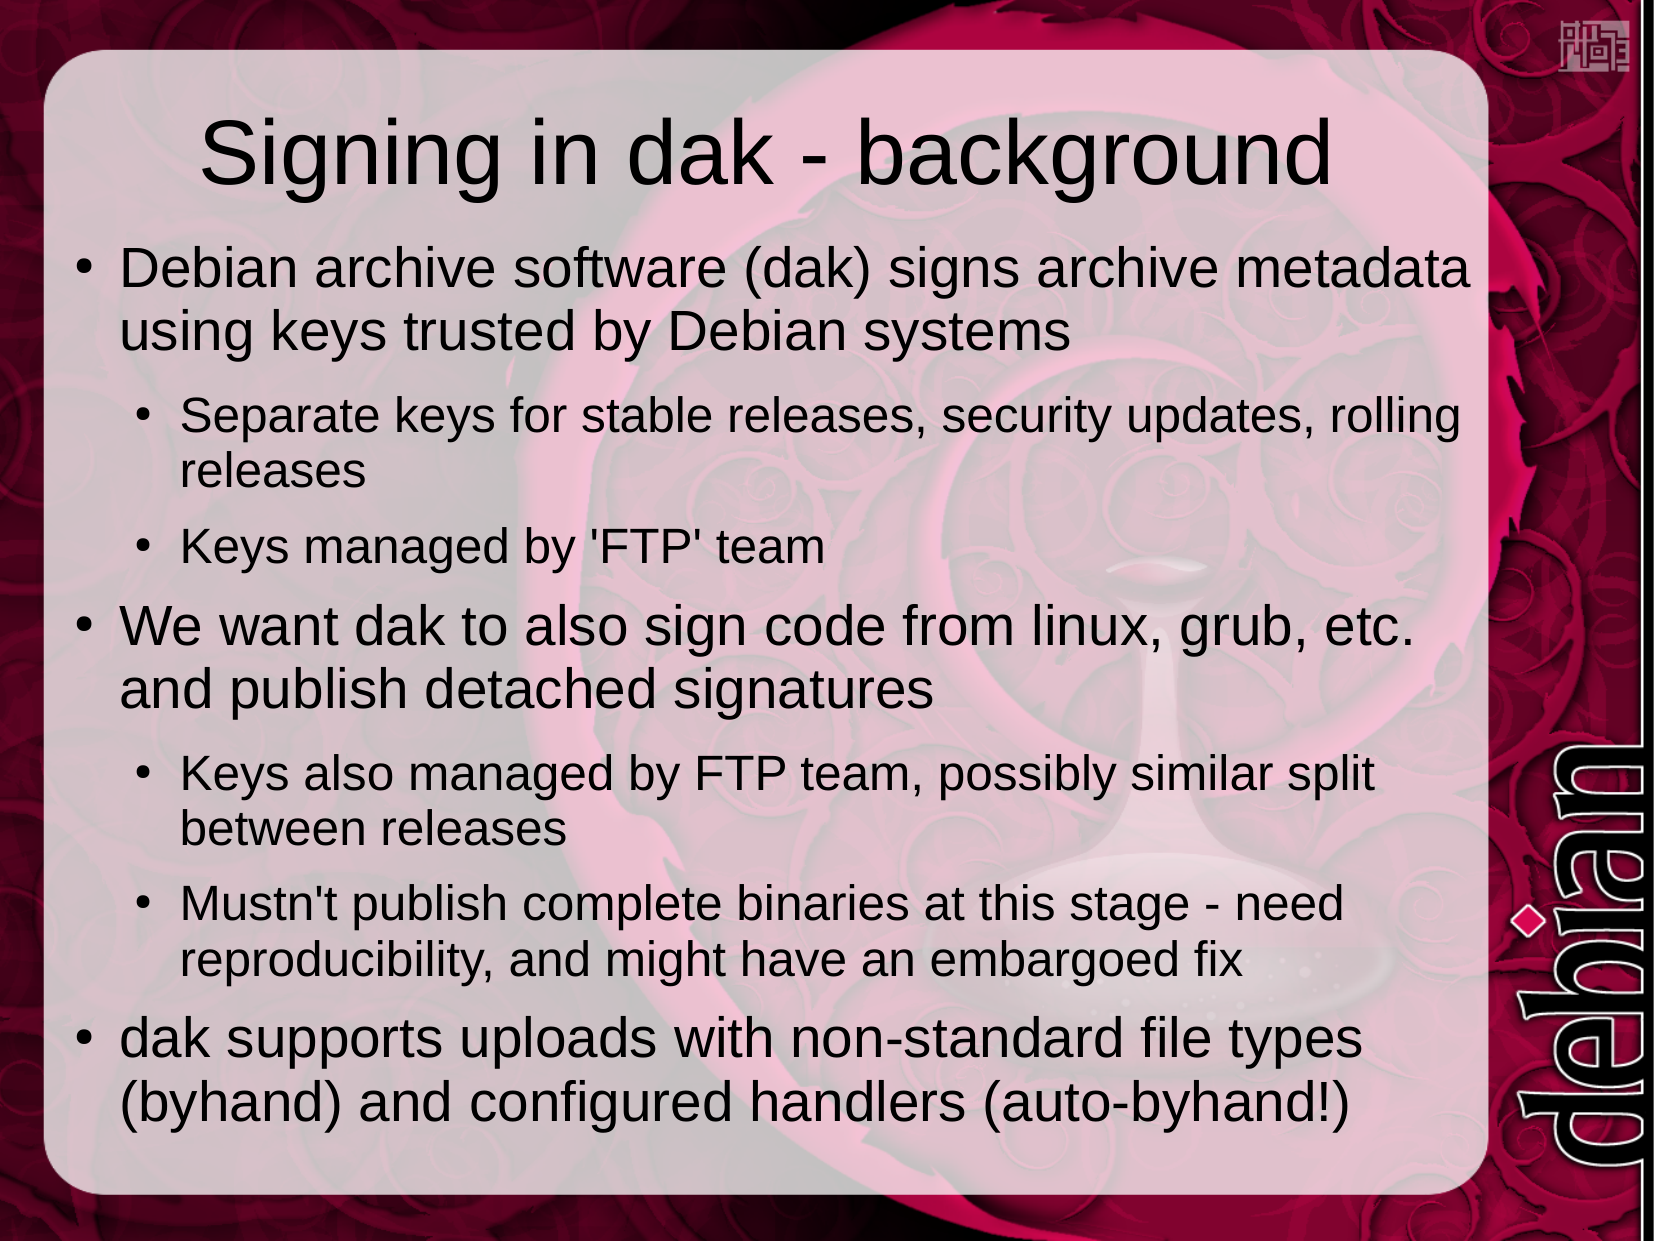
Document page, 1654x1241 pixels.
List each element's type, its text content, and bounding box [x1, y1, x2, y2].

title Signing in dak - background [59, 49, 1477, 236]
list Debian archive software (dak) signs archive metadata using keys trusted by Debian systems Separate keys for stable releases, security updates, rolling releases Keys managed by 'FTP' team We want dak to also sign code from linux, grub, etc. and publish detached signatures Keys also managed by FTP team, possibly similar split between releases Mustn't publish complete binaries at this stage - need reproducibility, and might have an embargoed fix dak supports uploads with non-standard file types (byhand) and configured handlers (auto-byhand!) [59, 236, 1477, 1152]
picture [0, 0, 1654, 1241]
